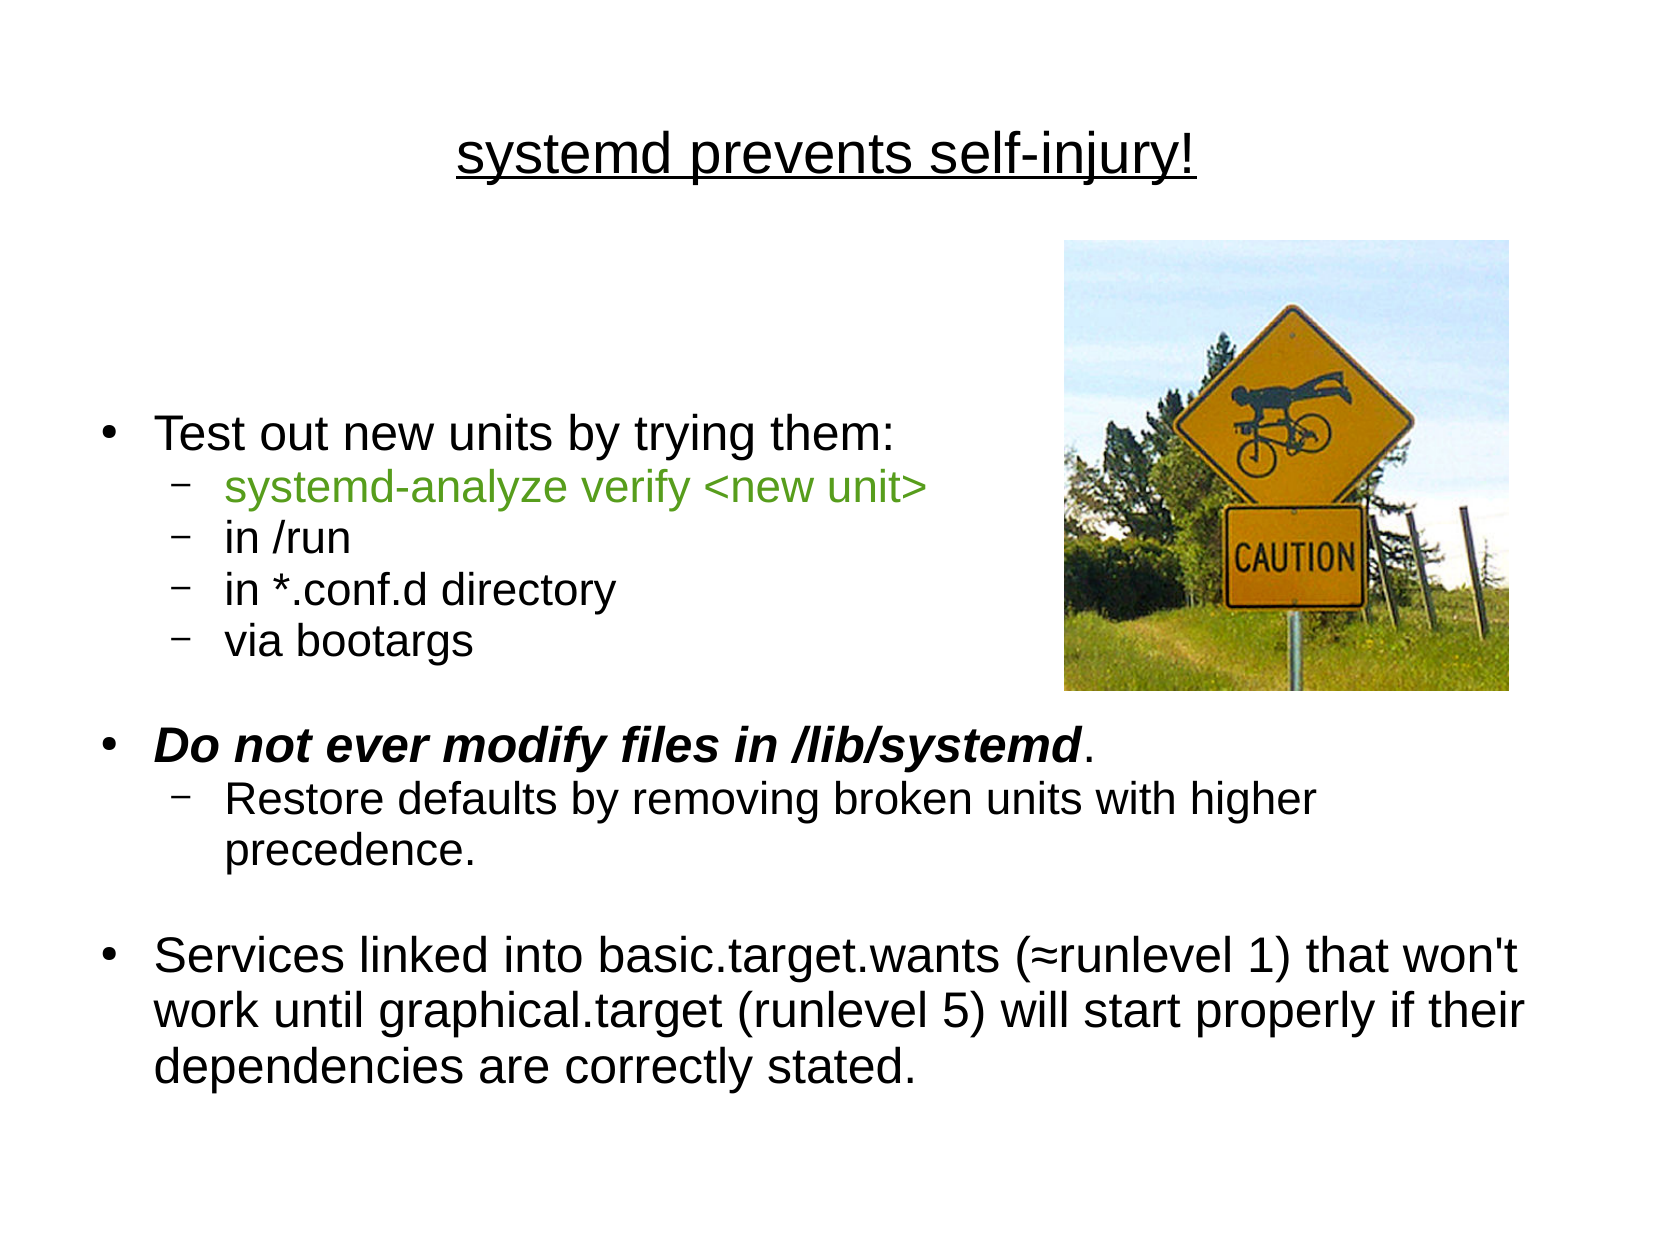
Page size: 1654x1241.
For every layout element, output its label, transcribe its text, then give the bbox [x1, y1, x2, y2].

picture [1064, 240, 1509, 691]
title systemd prevents self-injury! [82, 49, 1571, 257]
list Test out new units by trying them: systemd-analyze verify <new unit> in /run in *.conf.d directory via bootargs Do not ever modify files in /lib/systemd. Restore defaults by removing broken units with higher precedence. Services linked into basic.target.wants (≈runlevel 1) that won't work until graphical.target (runlevel 5) will start properly if their dependencies are correctly stated. [82, 405, 1579, 1081]
